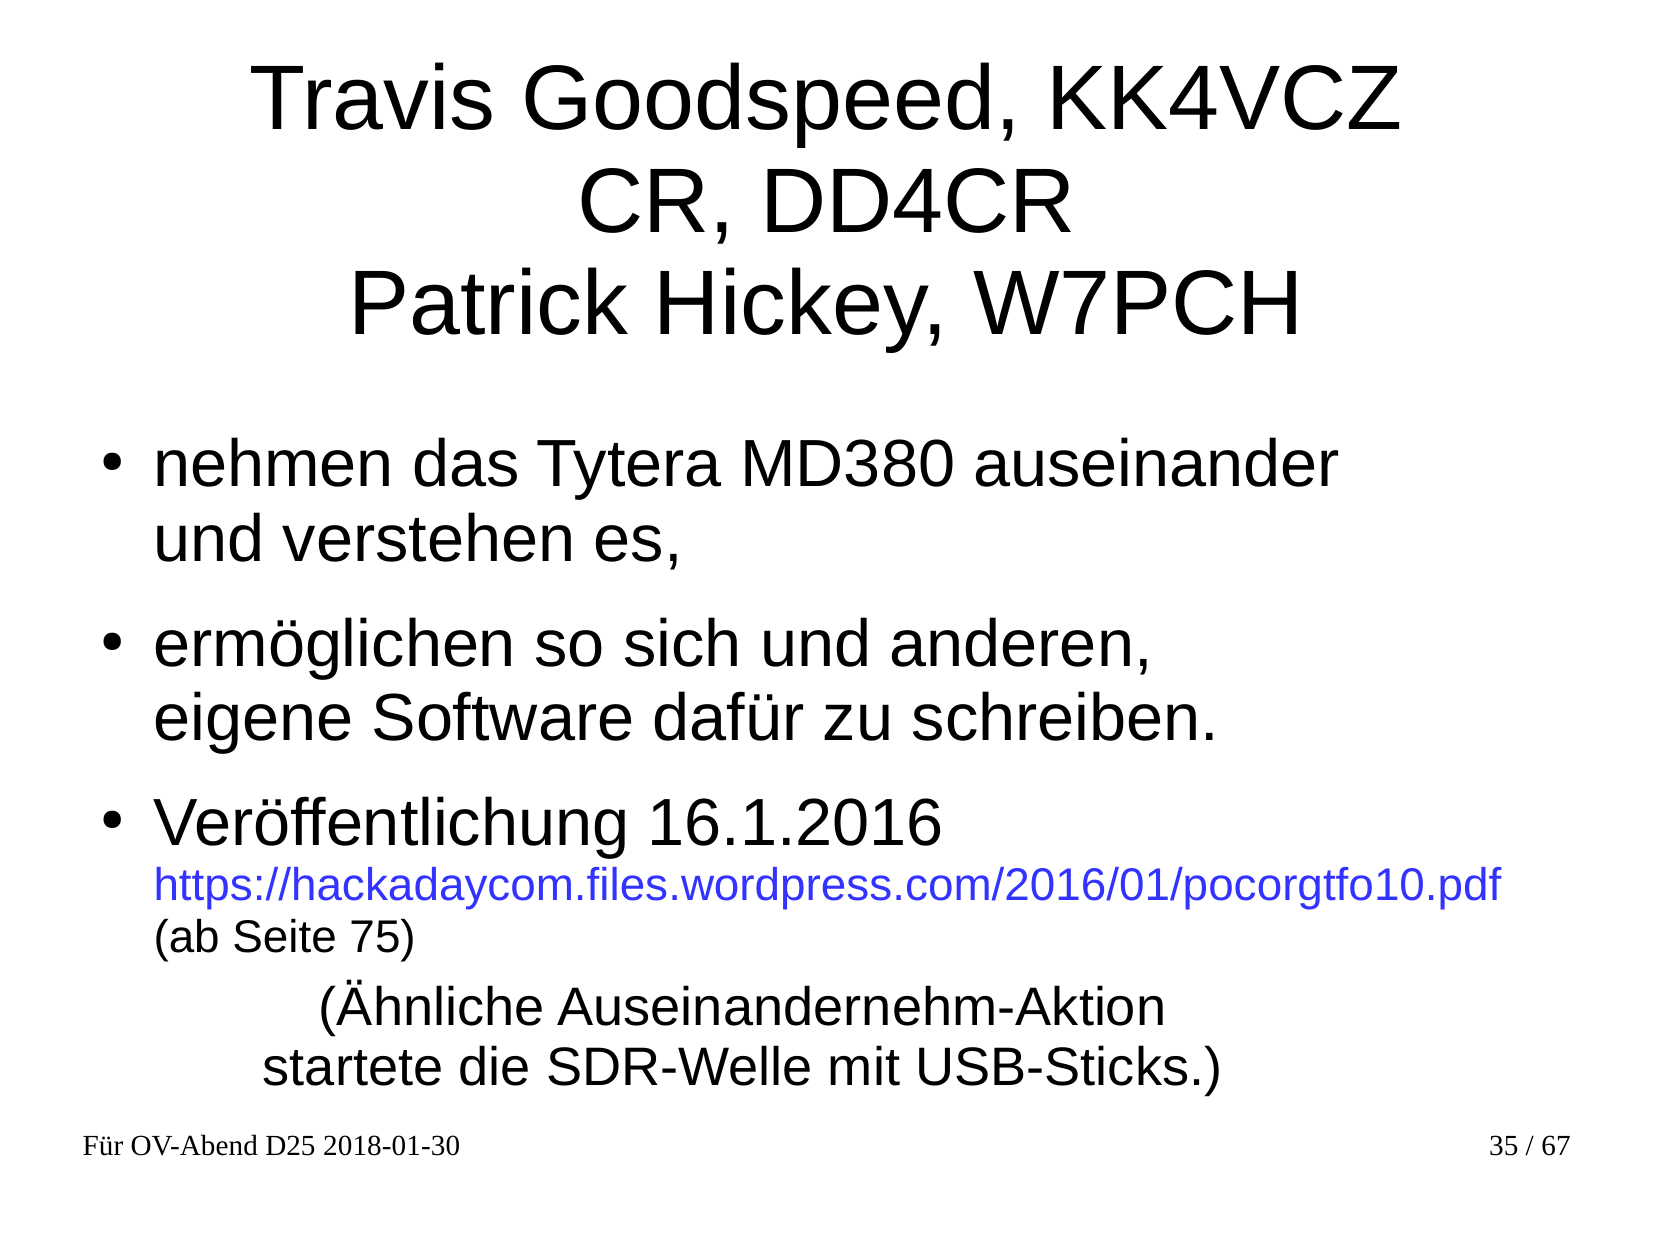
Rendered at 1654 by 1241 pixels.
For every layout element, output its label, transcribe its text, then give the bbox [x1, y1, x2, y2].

title Travis Goodspeed, KK4VCZ CR, DD4CR Patrick Hickey, W7PCH [82, 46, 1571, 355]
text_box (Ähnliche Auseinandernehm-Aktion startete die SDR-Welle mit USB-Sticks.) [248, 968, 1644, 1105]
list nehmen das Tytera MD380 auseinander und verstehen es, ermöglichen so sich und anderen, eigene Software dafür zu schreiben. Veröffentlichung 16.1.2016 https://hackadaycom.files.wordpress.com/2016/01/pocorgtfo10.pdf (ab Seite 75) [82, 426, 1571, 1075]
